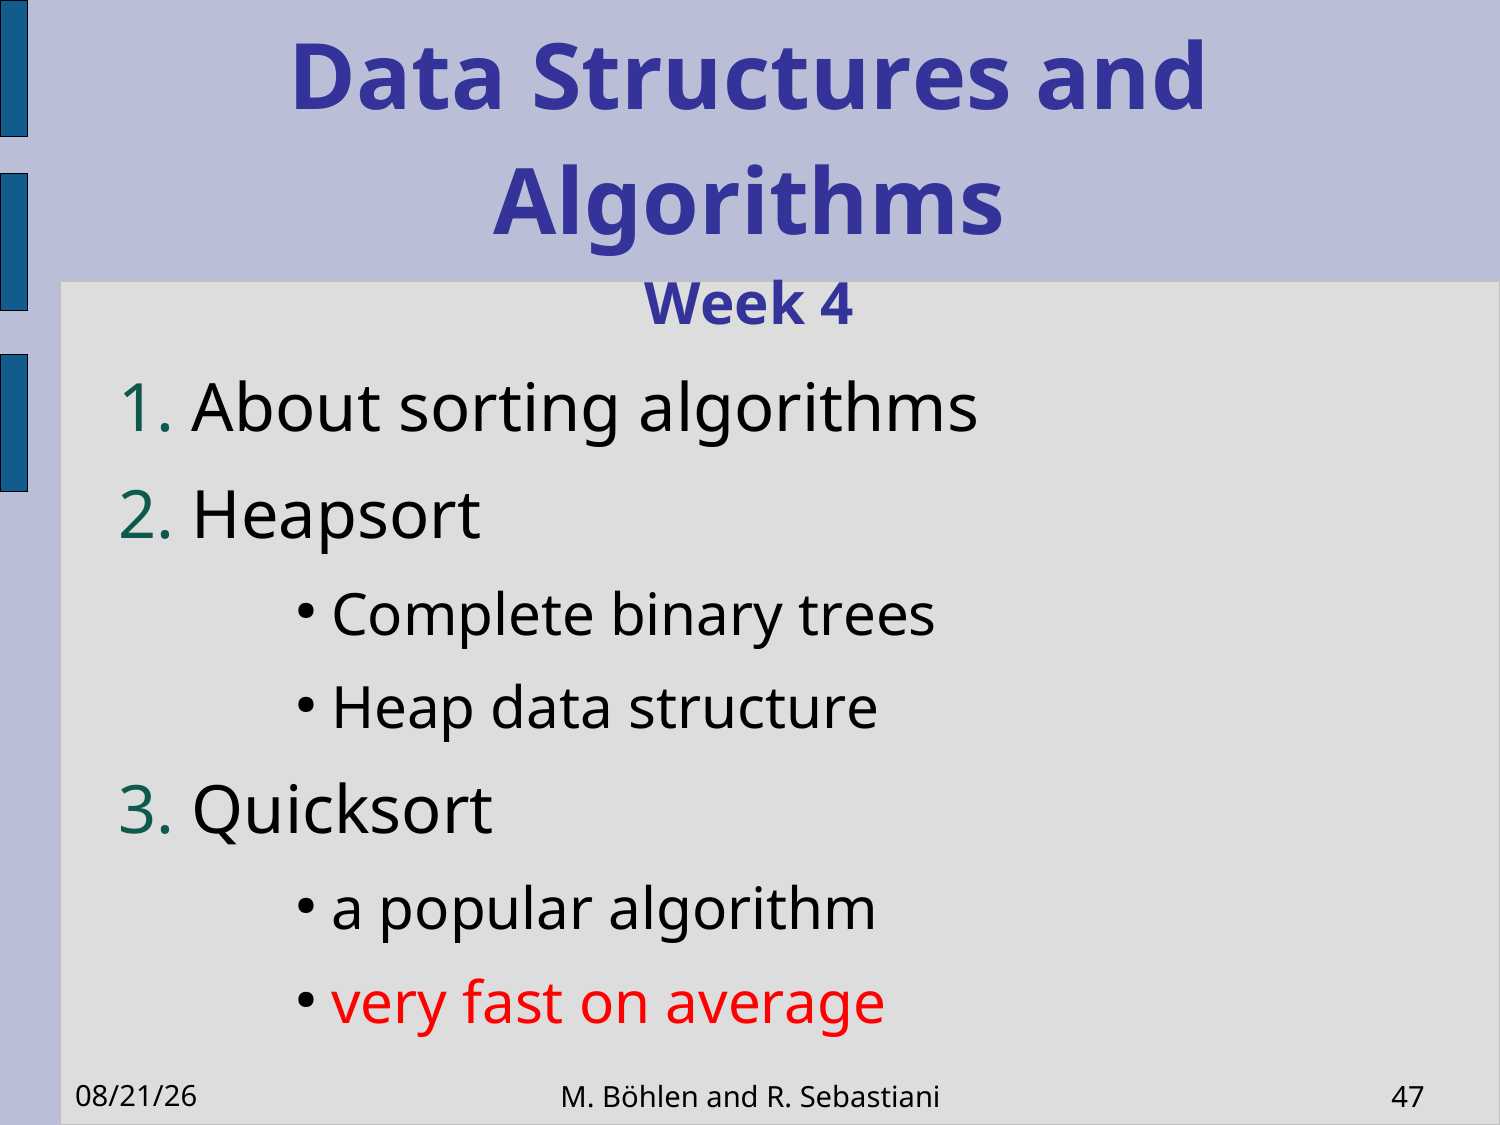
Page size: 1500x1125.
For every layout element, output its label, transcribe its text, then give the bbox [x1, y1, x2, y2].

title Data Structures and Algorithms Week 4 [20, 75, 1479, 279]
list About sorting algorithms Heapsort Complete binary trees Heap data structure Quicksort a popular algorithm very fast on average [118, 359, 1124, 1001]
